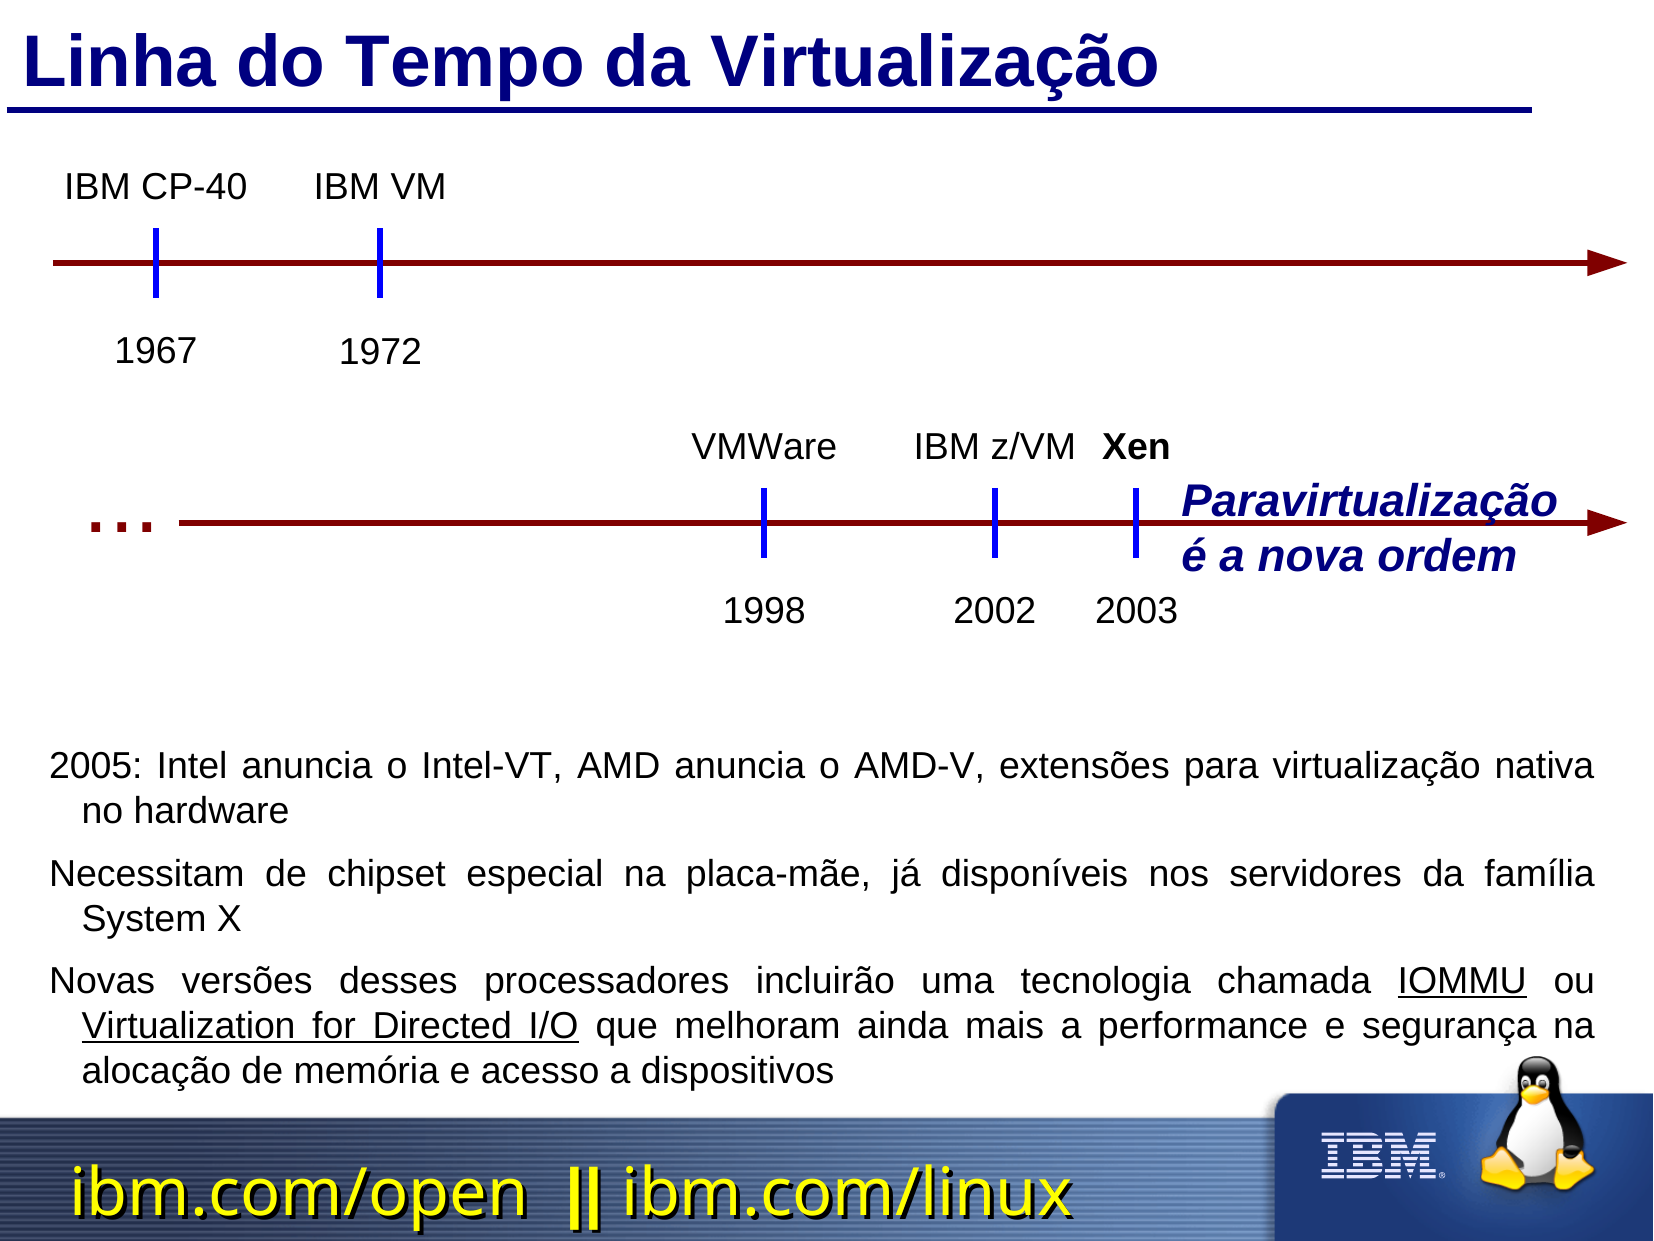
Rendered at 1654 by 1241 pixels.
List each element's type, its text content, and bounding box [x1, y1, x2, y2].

text_box 1972 [338, 328, 422, 371]
text_box IBM CP-40 [64, 163, 248, 206]
text_box Paravirtualização é a nova ordem [1181, 471, 1595, 579]
text_box 1998 [722, 588, 806, 631]
text_box VMWare [691, 423, 838, 466]
text_box IBM z/VM [913, 423, 1077, 466]
text_box Linha do Tempo da Virtualização [22, 15, 1653, 127]
text_box IBM VM [313, 163, 448, 206]
text_box 1967 [114, 328, 198, 371]
text_box Xen [1101, 423, 1171, 467]
text_box 2003 [1094, 588, 1178, 631]
text_box 2005: Intel anuncia o Intel-VT, AMD anuncia o AMD-V, extensões para virtualização nativa no hardware Necessitam de chipset especial na placa-mãe, já disponíveis nos servidores da família System X Novas versões desses processadores incluirão uma tecnologia chamada IOMMU ou Virtualization for Directed I/O que melhoram ainda mais a performance e segurança na alocação de memória e acesso a dispositivos [49, 741, 1596, 1090]
text_box 2002 [953, 588, 1037, 631]
picture [0, 1055, 1653, 1241]
text_box ... [83, 442, 161, 546]
